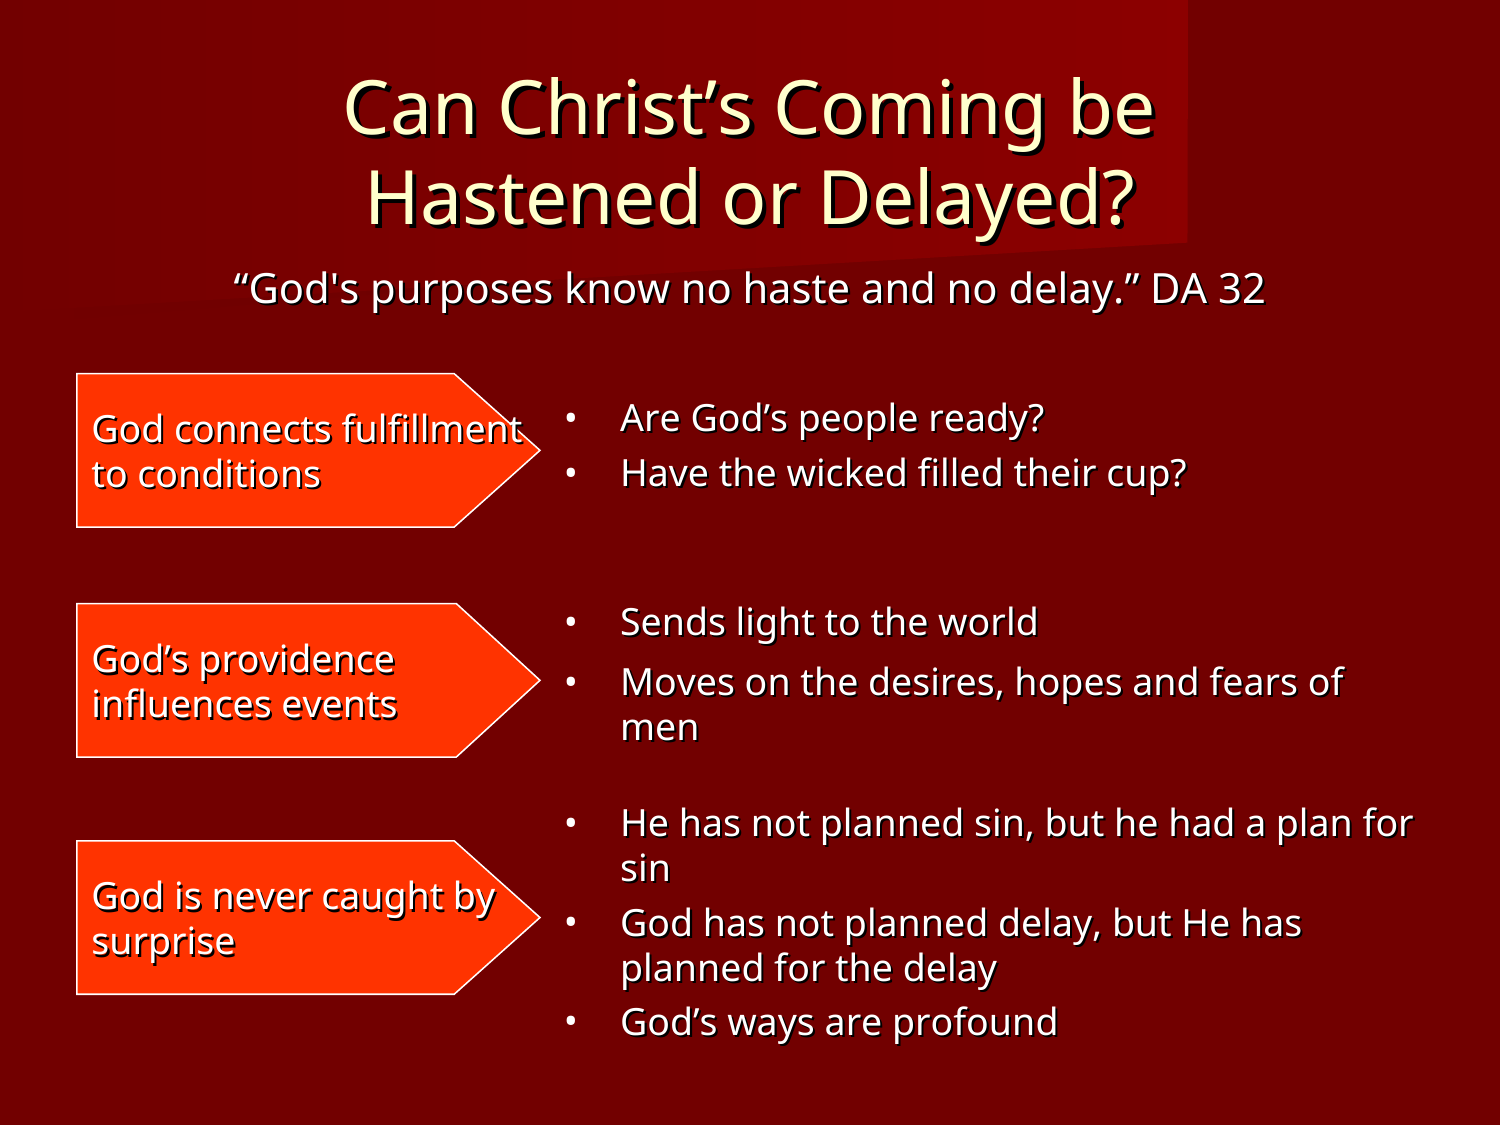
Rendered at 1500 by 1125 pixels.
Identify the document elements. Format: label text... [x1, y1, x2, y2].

text_box God’s providence influences events [76, 603, 541, 758]
title Can Christ’s Coming be Hastened or Delayed? [75, 52, 1426, 248]
text_box Are God’s people ready? Have the wicked filled their cup? [549, 391, 1441, 502]
text_box Sends light to the world Moves on the desires, hopes and fears of men [549, 590, 1436, 757]
text_box “God's purposes know no haste and no delay.” DA 32 [0, 254, 1500, 320]
text_box God connects fulfillment to conditions [76, 373, 541, 528]
text_box He has not planned sin, but he had a plan for sin God has not planned delay, but He has planned for the delay God’s ways are profound [549, 791, 1459, 1051]
text_box God is never caught by surprise [76, 840, 541, 995]
